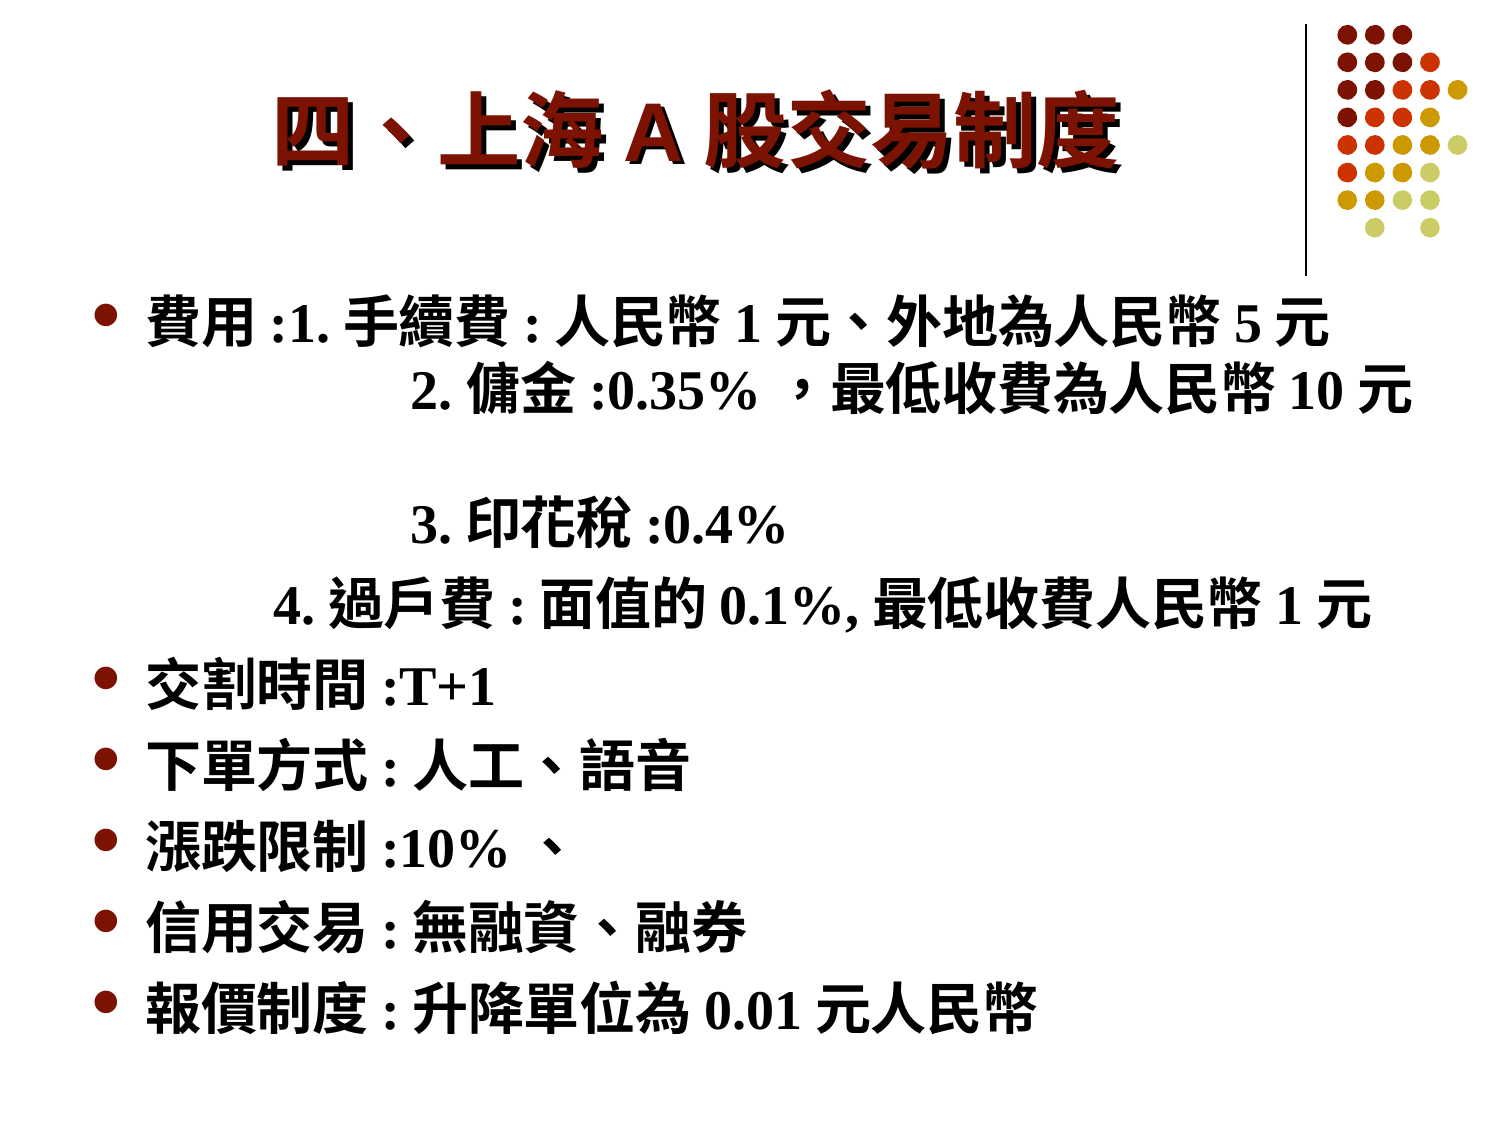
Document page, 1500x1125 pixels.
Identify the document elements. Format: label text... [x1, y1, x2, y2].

title 四、上海A股交易制度 [76, 54, 1315, 186]
list 費用:1.手續費:人民幣1元、外地為人民幣5元 2.傭金:0.35%，最低收費為人民幣10元 3.印花稅:0.4% 4.過戶費:面值的0.1%,最低收費人民幣1元 交割時間:T+1 下單方式:人工、語音 漲跌限制:10%、 信用交易:無融資、融券 報價制度:升降單位為0.01元人民幣 [76, 278, 1436, 1082]
